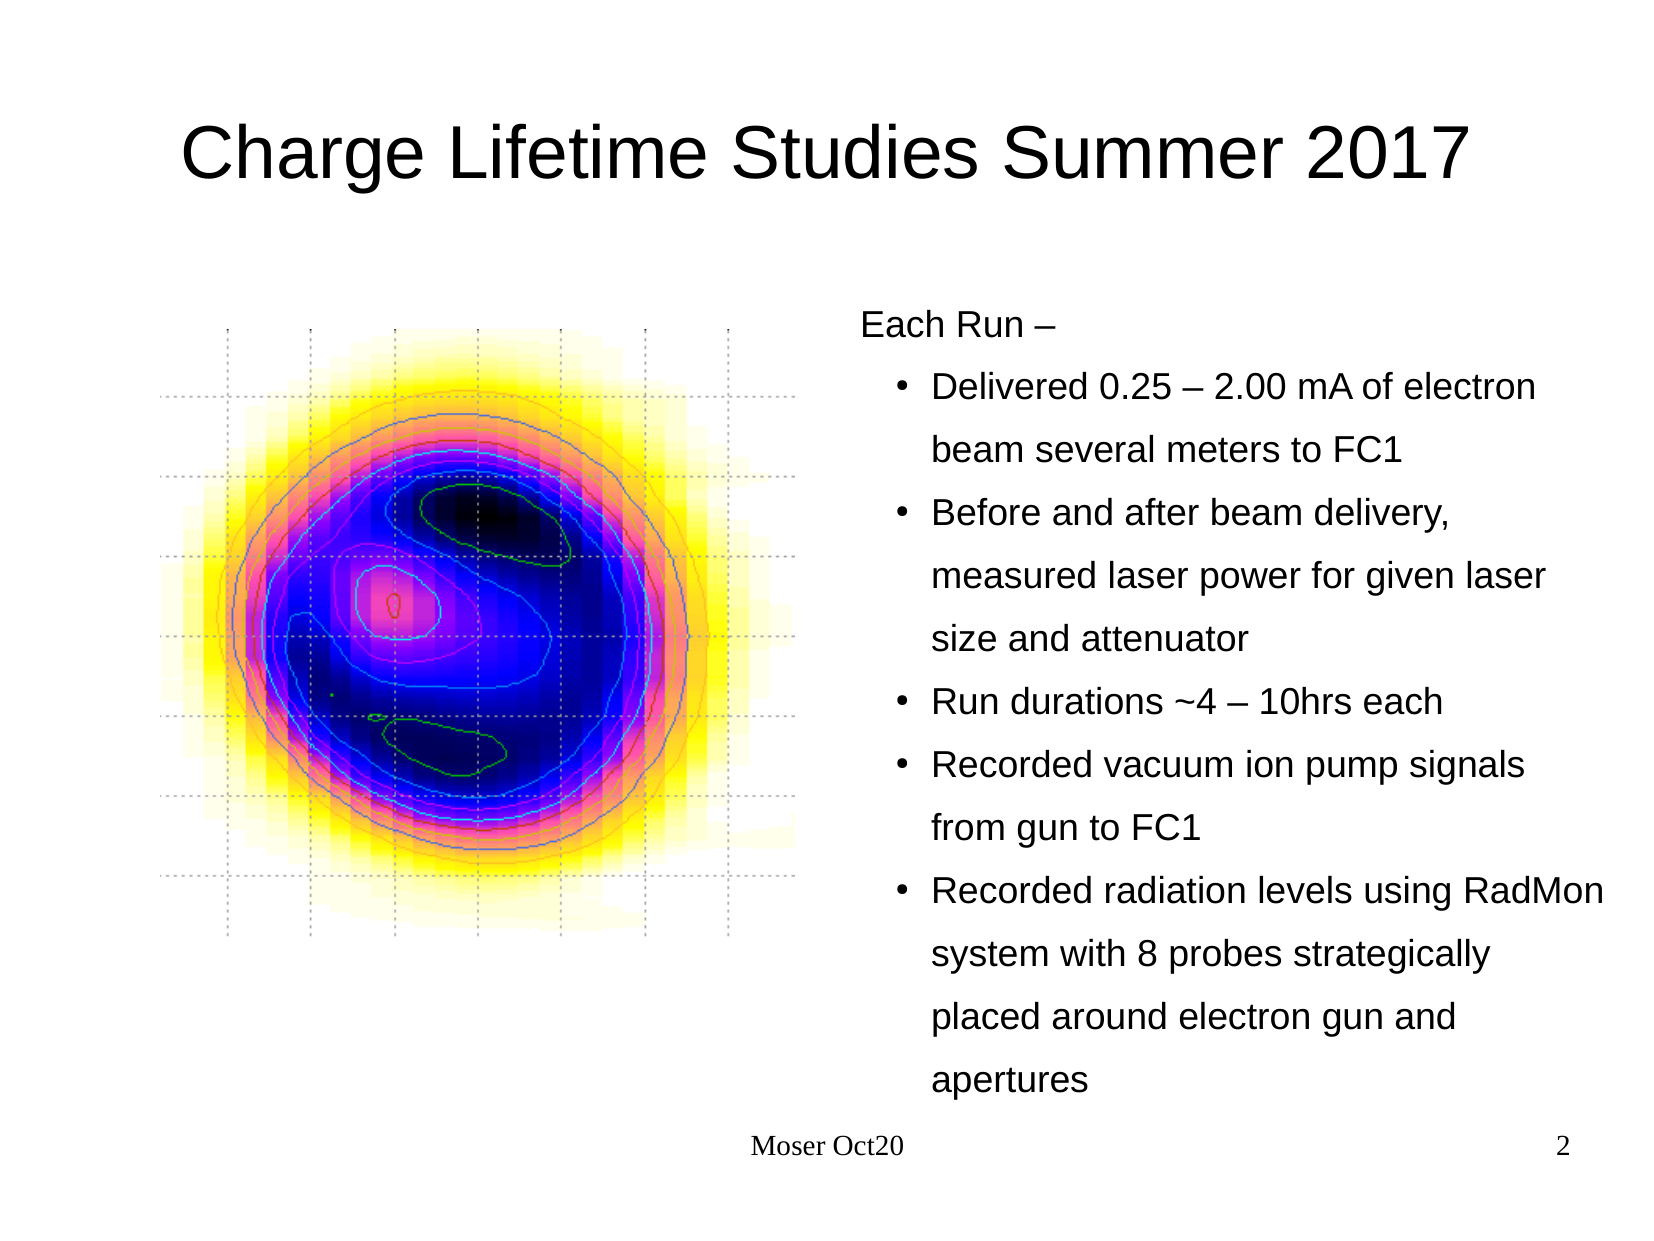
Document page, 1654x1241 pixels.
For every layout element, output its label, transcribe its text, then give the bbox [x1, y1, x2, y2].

title Charge Lifetime Studies Summer 2017 [82, 49, 1571, 257]
text_box Each Run – Delivered 0.25 – 2.00 mA of electron beam several meters to FC1 Before and after beam delivery, measured laser power for given laser size and attenuator Run durations ~4 – 10hrs each Recorded vacuum ion pump signals from gun to FC1 Recorded radiation levels using RadMon system with 8 probes strategically placed around electron gun and apertures [810, 274, 1621, 1141]
picture [160, 329, 796, 938]
